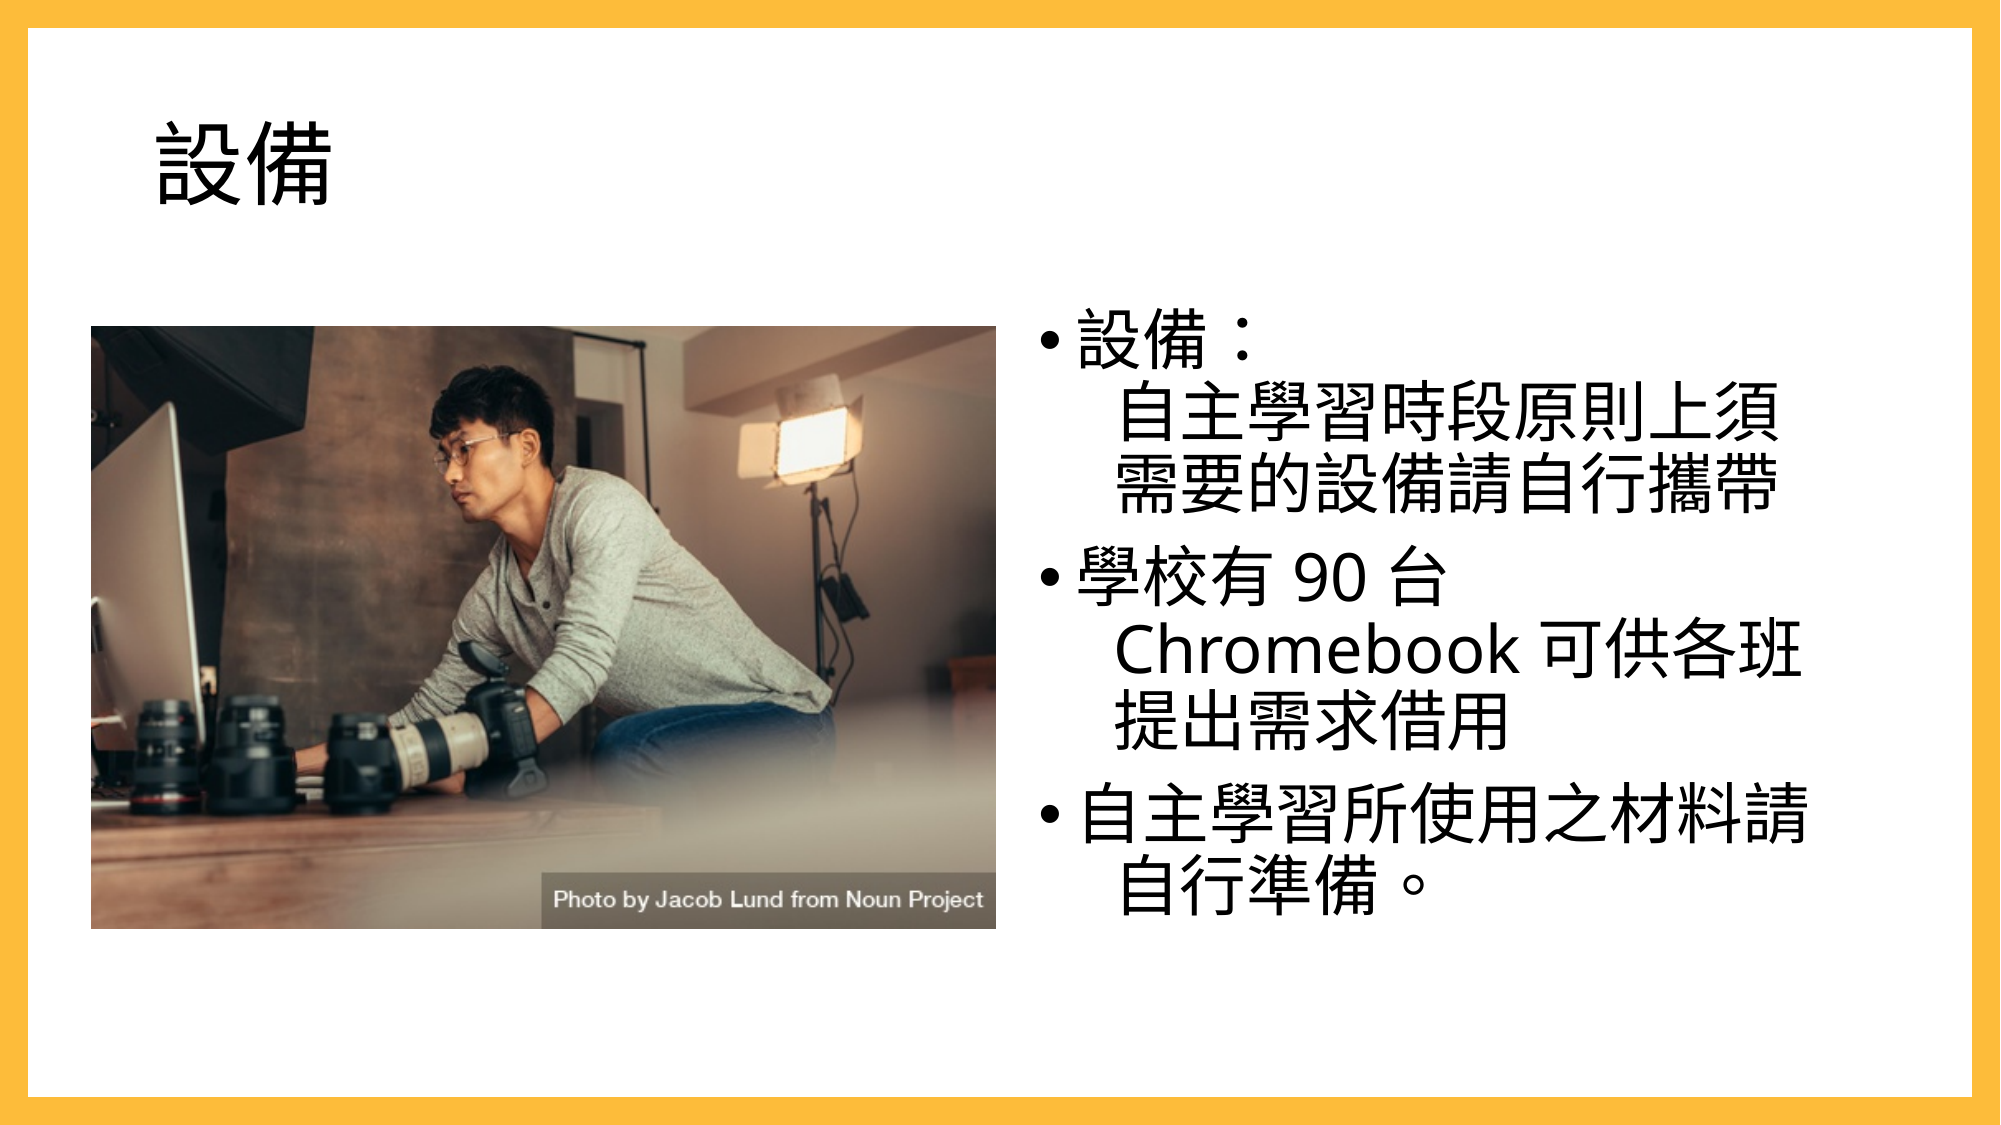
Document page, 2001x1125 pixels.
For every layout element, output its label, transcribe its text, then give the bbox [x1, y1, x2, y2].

title 設備 [137, 59, 1863, 278]
text_box 設備： 自主學習時段原則上須需要的設備請自行攜帶 學校有90台Chromebook可供各班提出需求借用 自主學習所使用之材料請自行準備。 [1023, 299, 1828, 1014]
picture [91, 326, 996, 929]
